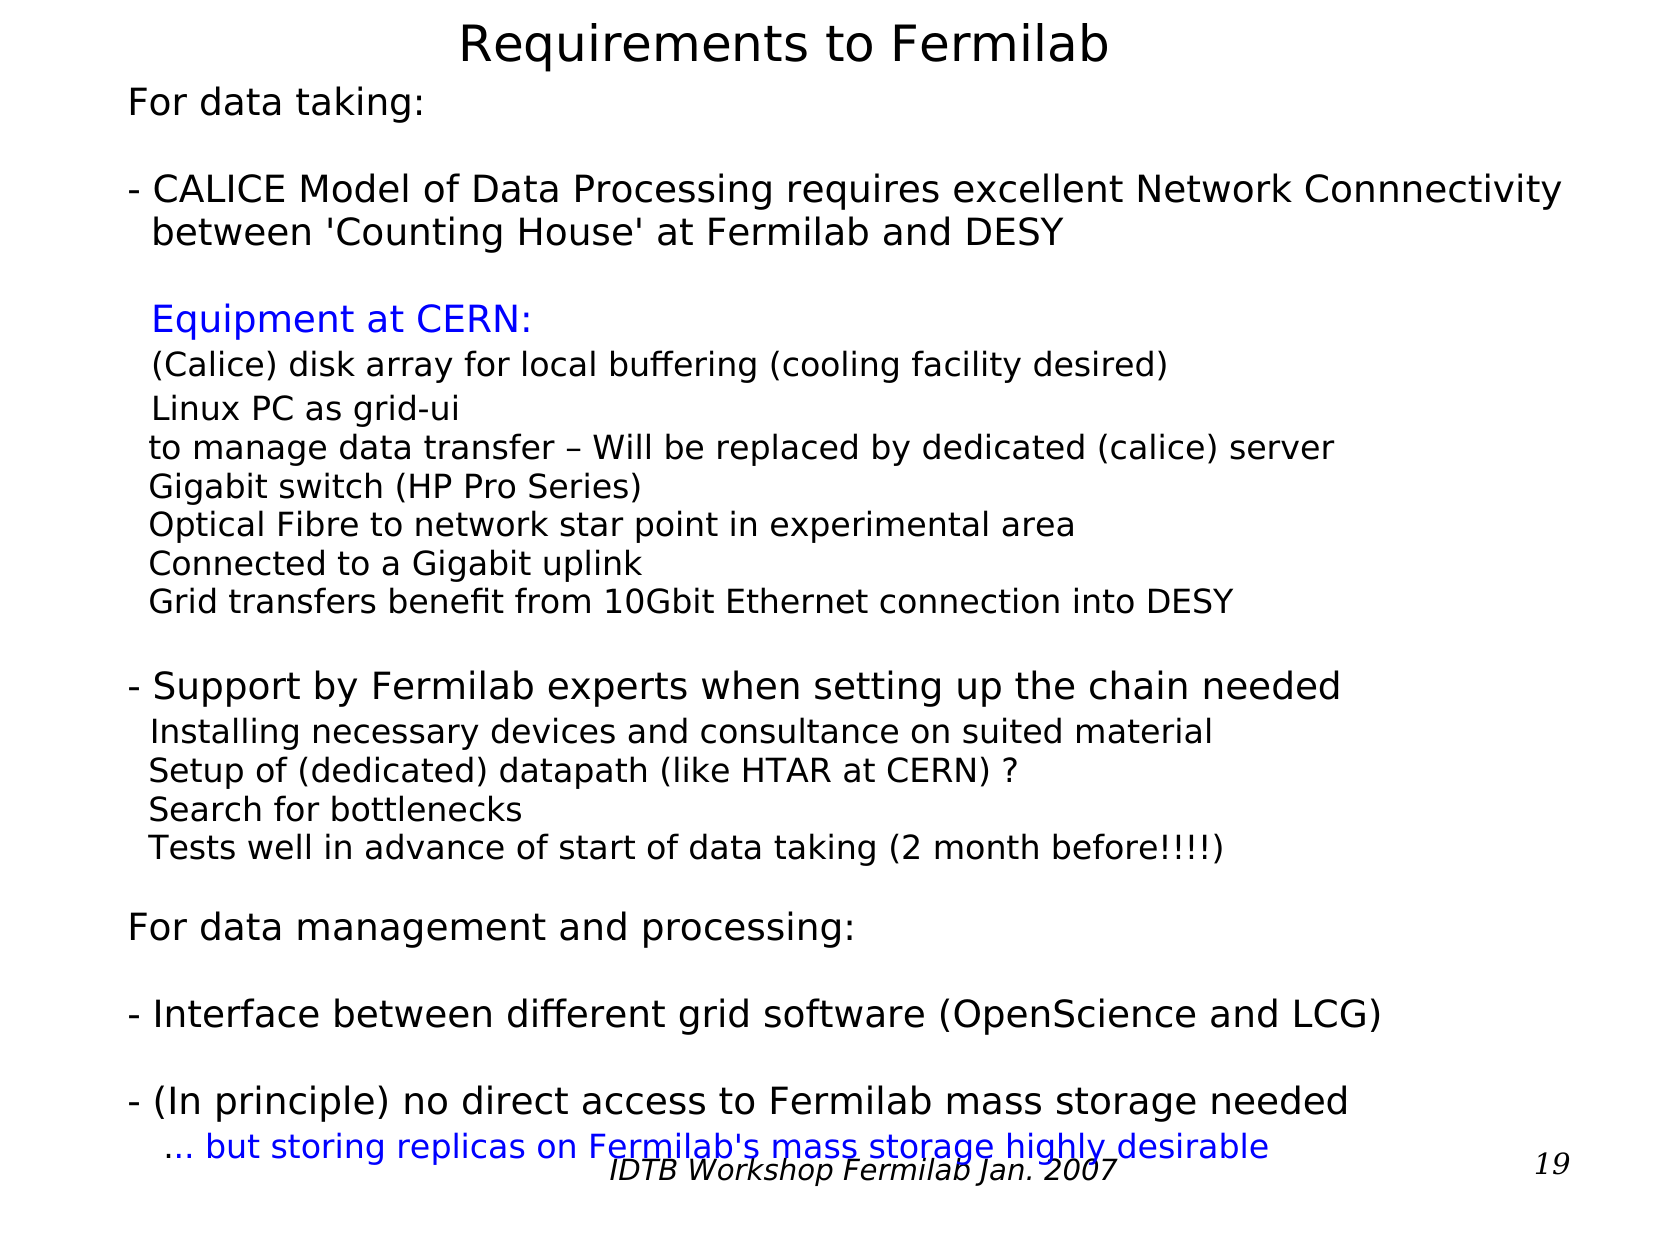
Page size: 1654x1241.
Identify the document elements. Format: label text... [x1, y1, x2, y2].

text_box For data taking: - CALICE Model of Data Processing requires excellent Network Connnectivity between 'Counting House' at Fermilab and DESY Equipment at CERN: (Calice) disk array for local buffering (cooling facility desired) Linux PC as grid-ui to manage data transfer – Will be replaced by dedicated (calice) server Gigabit switch (HP Pro Series) Optical Fibre to network star point in experimental area Connected to a Gigabit uplink Grid transfers benefit from 10Gbit Ethernet connection into DESY - Support by Fermilab experts when setting up the chain needed Installing necessary devices and consultance on suited material Setup of (dedicated) datapath (like HTAR at CERN) ? Search for bottlenecks Tests well in advance of start of data taking (2 month before!!!!) For data management and processing: - Interface between different grid software (OpenScience and LCG) - (In principle) no direct access to Fermilab mass storage needed ... but storing replicas on Fermilab's mass storage highly desirable [112, 73, 1547, 1175]
text_box Requirements to Fermilab [443, 7, 1112, 73]
